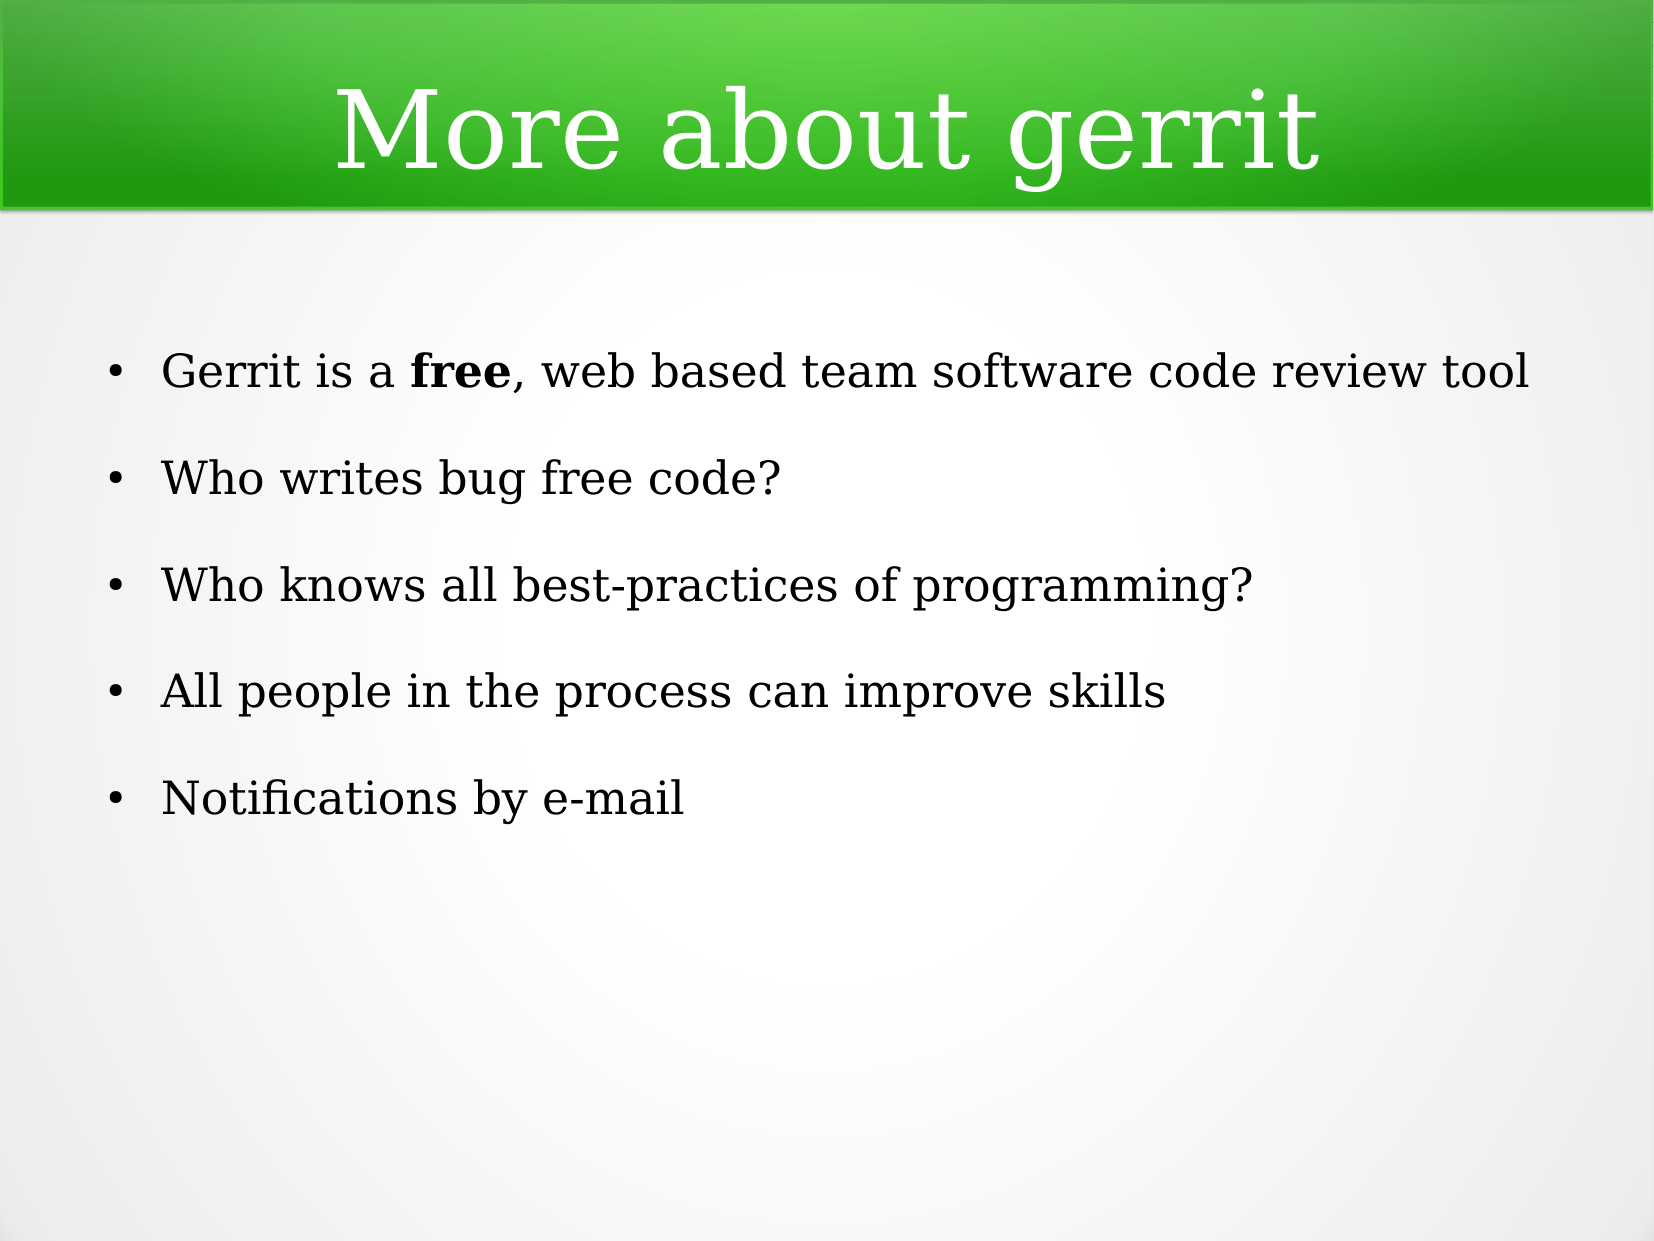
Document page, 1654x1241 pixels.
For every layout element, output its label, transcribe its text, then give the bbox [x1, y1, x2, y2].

list Gerrit is a free, web based team software code review tool Who writes bug free code? Who knows all best-practices of programming? All people in the process can improve skills Notifications by e-mail [90, 345, 1549, 1209]
title More about gerrit [82, 37, 1571, 226]
